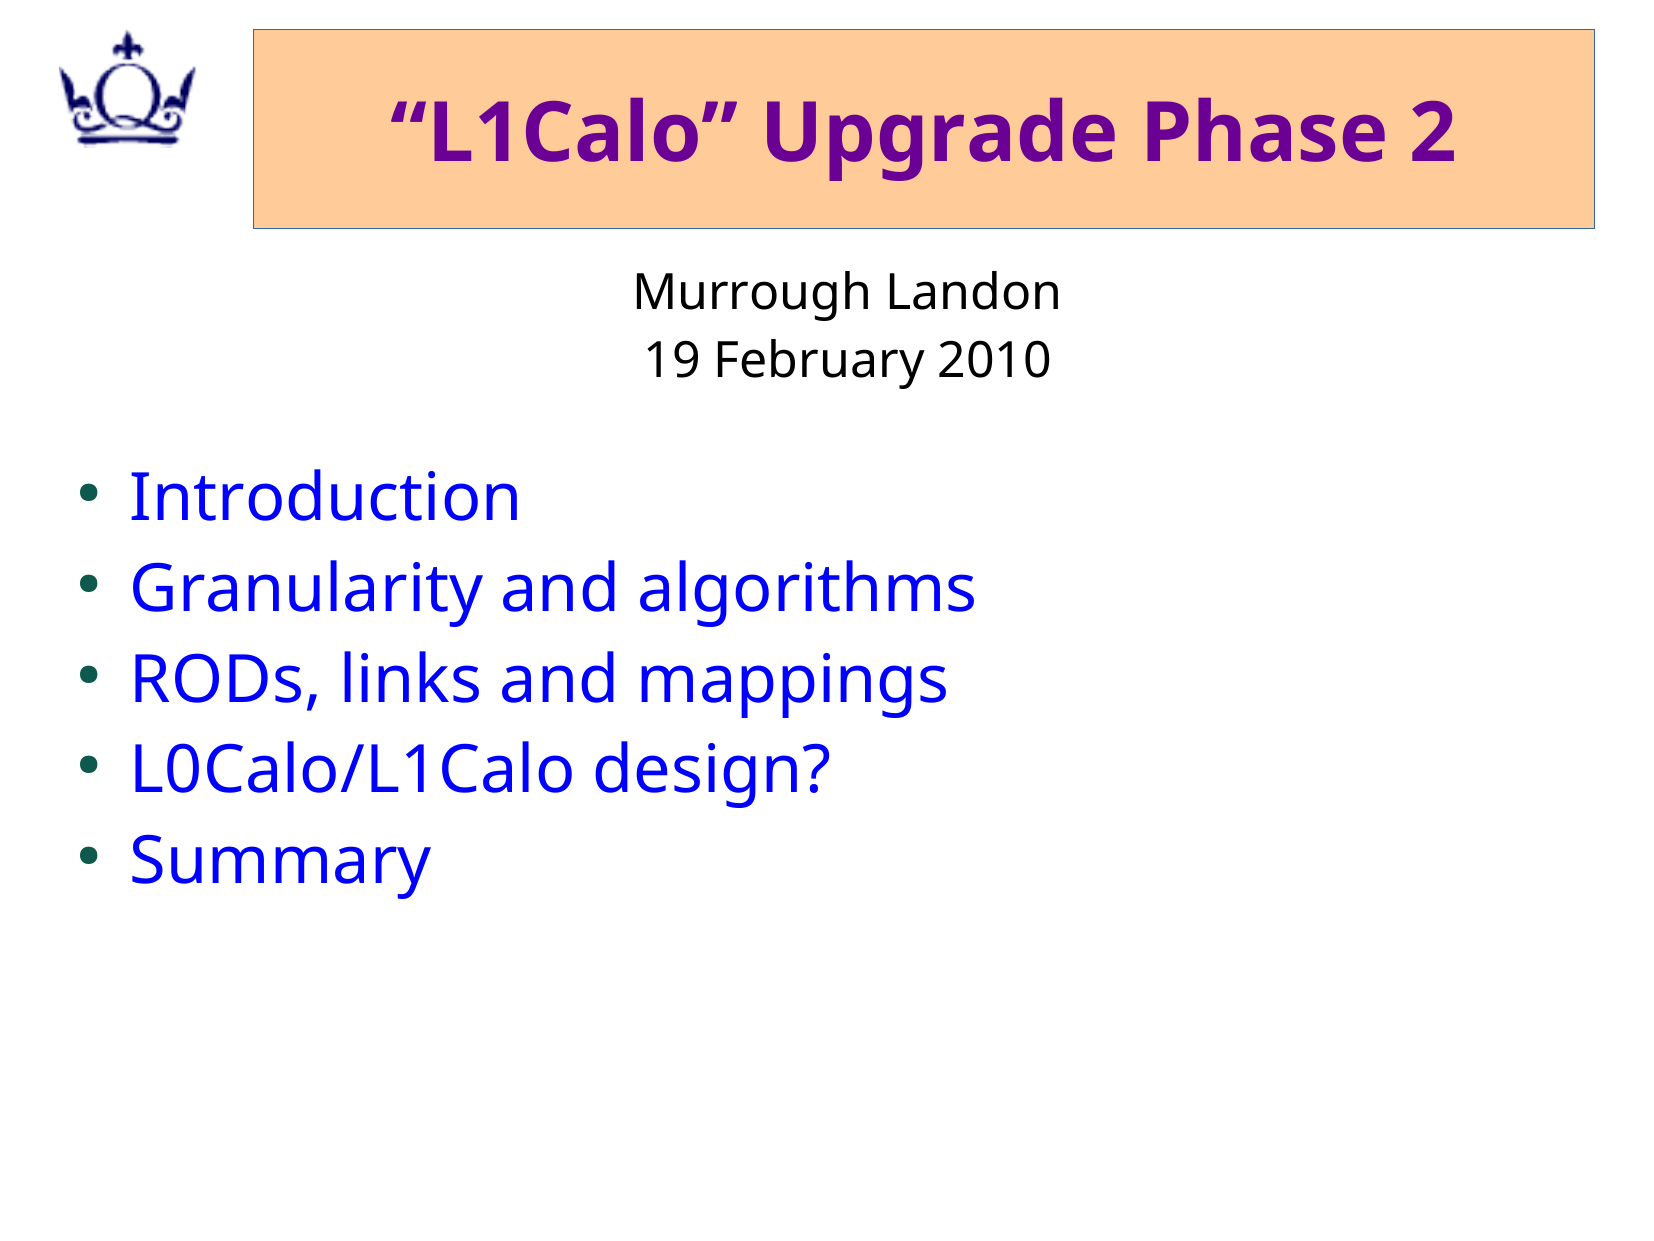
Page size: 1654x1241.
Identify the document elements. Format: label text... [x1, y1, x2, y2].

text_box Murrough Landon 19 February 2010 [476, 256, 1219, 396]
list Introduction Granularity and algorithms RODs, links and mappings L0Calo/L1Calo design? Summary [59, 449, 1595, 1112]
title “L1Calo” Upgrade Phase 2 [253, 29, 1595, 229]
picture [59, 29, 200, 148]
